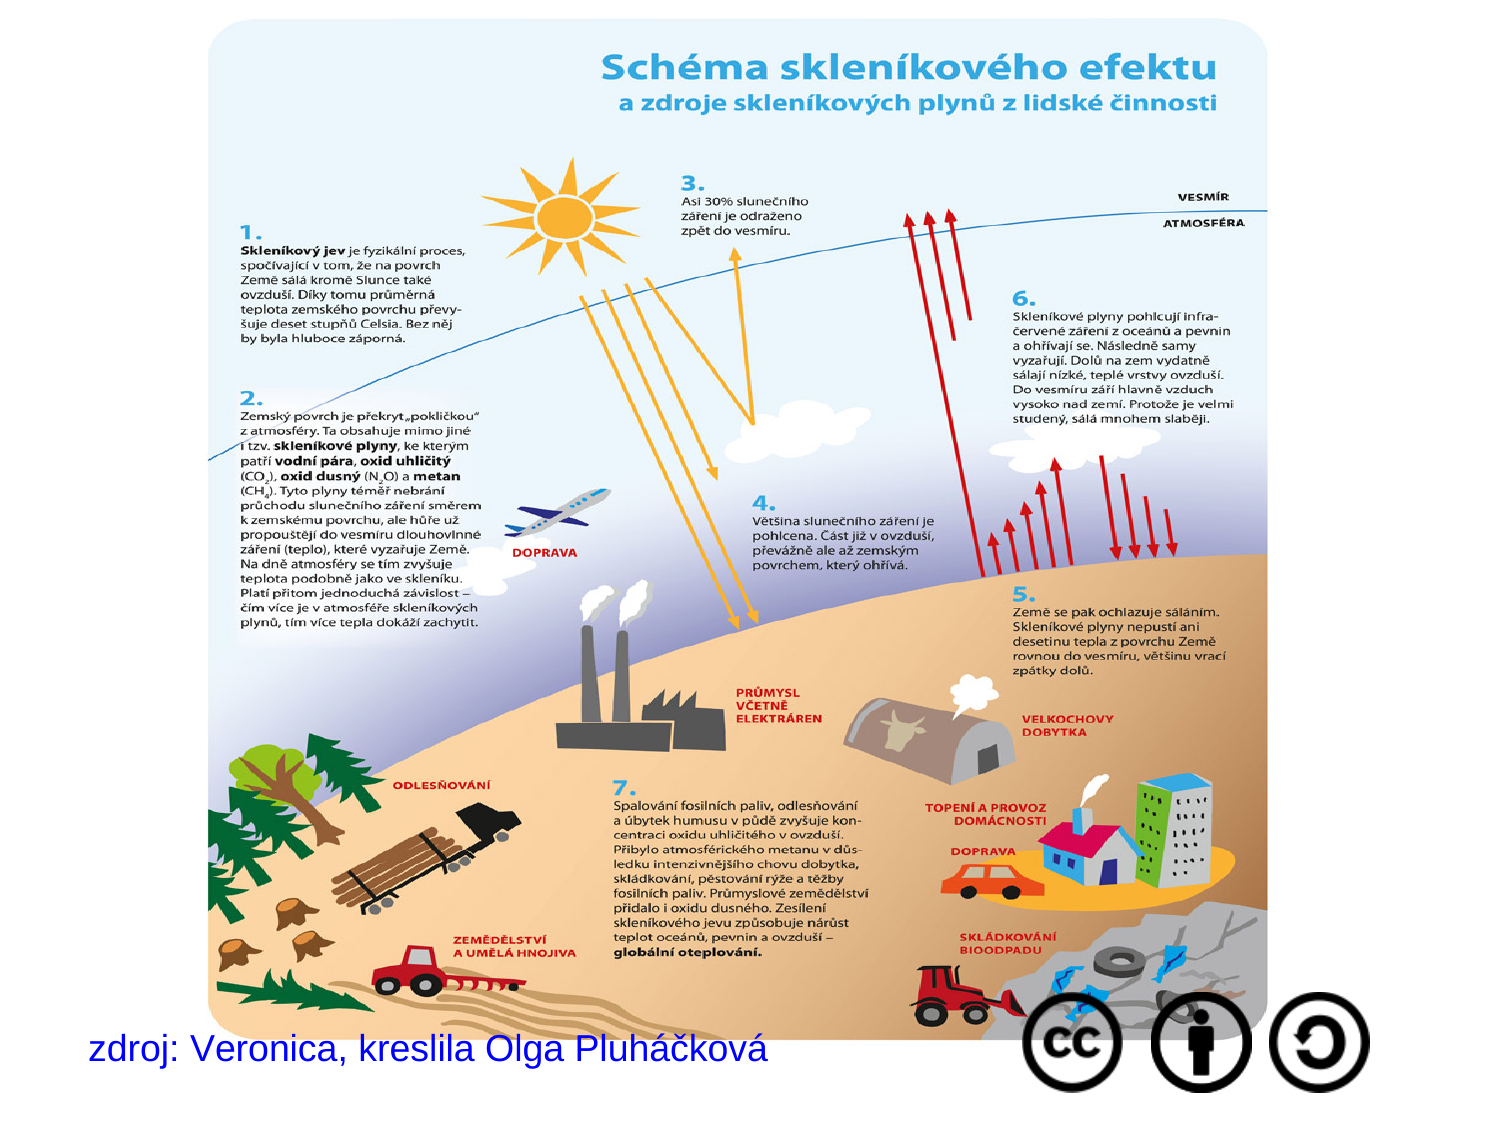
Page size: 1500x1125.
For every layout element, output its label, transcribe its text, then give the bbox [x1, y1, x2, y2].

picture [147, 0, 1370, 1093]
text_box zdroj: Veronica, kreslila Olga Pluháčková [29, 1003, 827, 1096]
